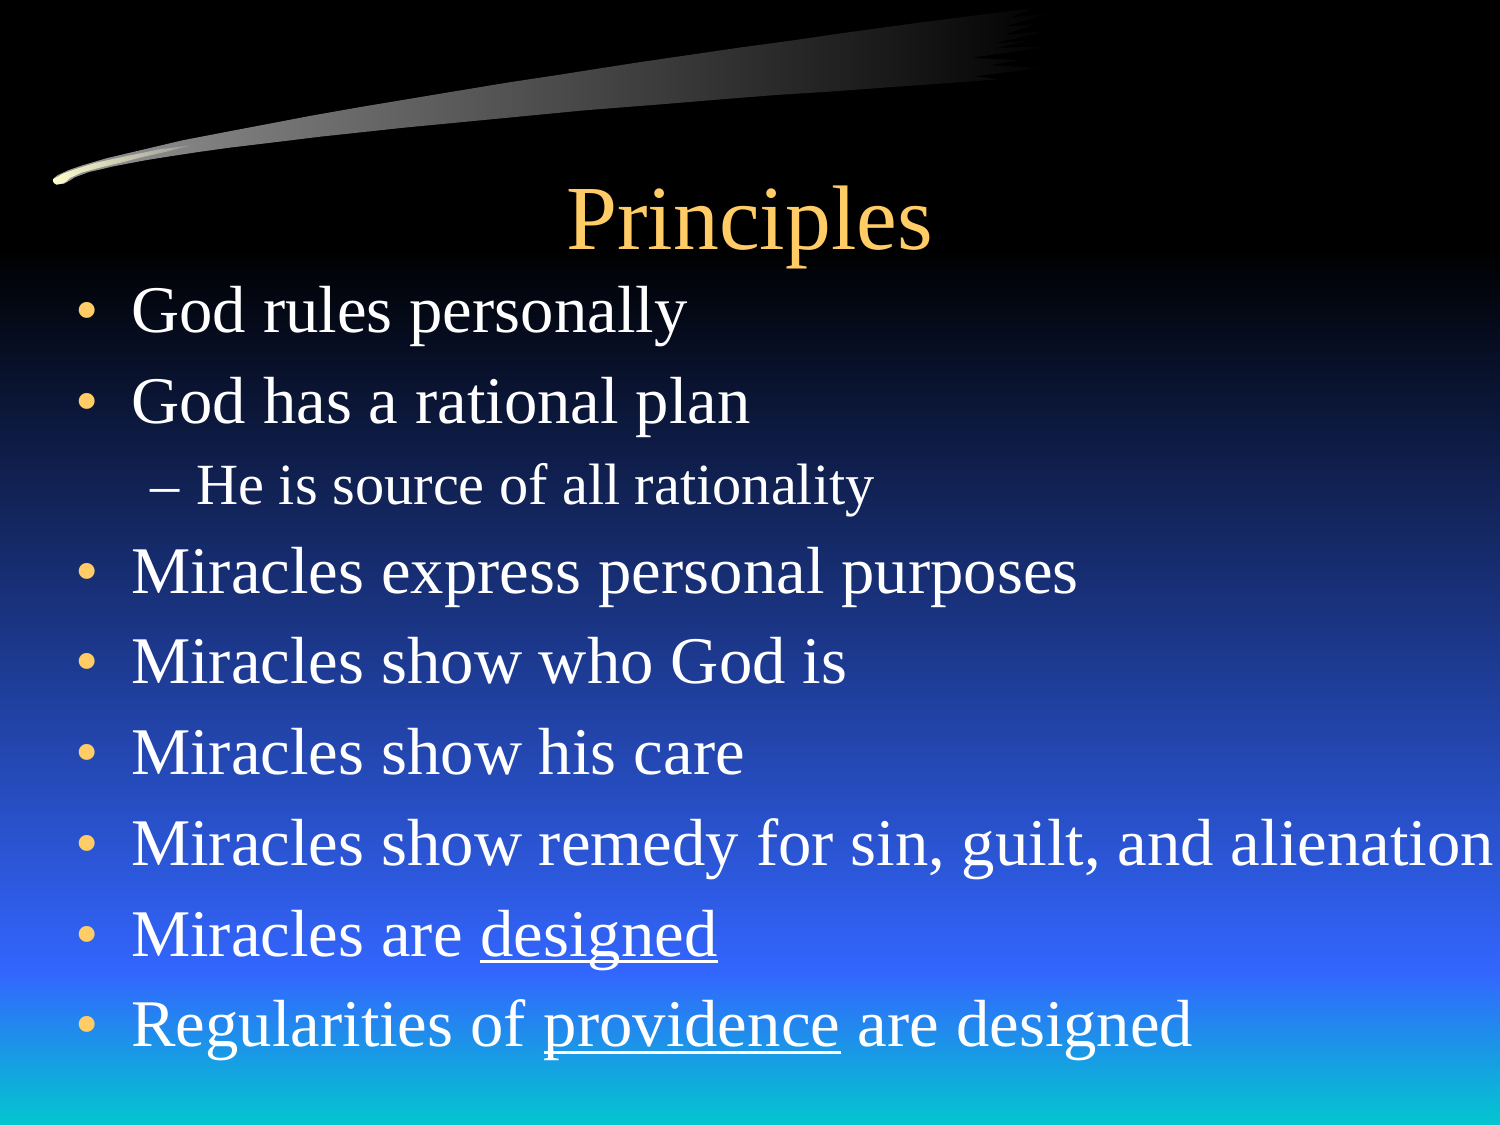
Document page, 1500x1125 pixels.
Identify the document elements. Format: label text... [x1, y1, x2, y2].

title Principles [112, 124, 1388, 273]
list God rules personally God has a rational plan He is source of all rationality Miracles express personal purposes Miracles show who God is Miracles show his care Miracles show remedy for sin, guilt, and alienation Miracles are designed Regularities of providence are designed [75, 273, 1500, 1062]
